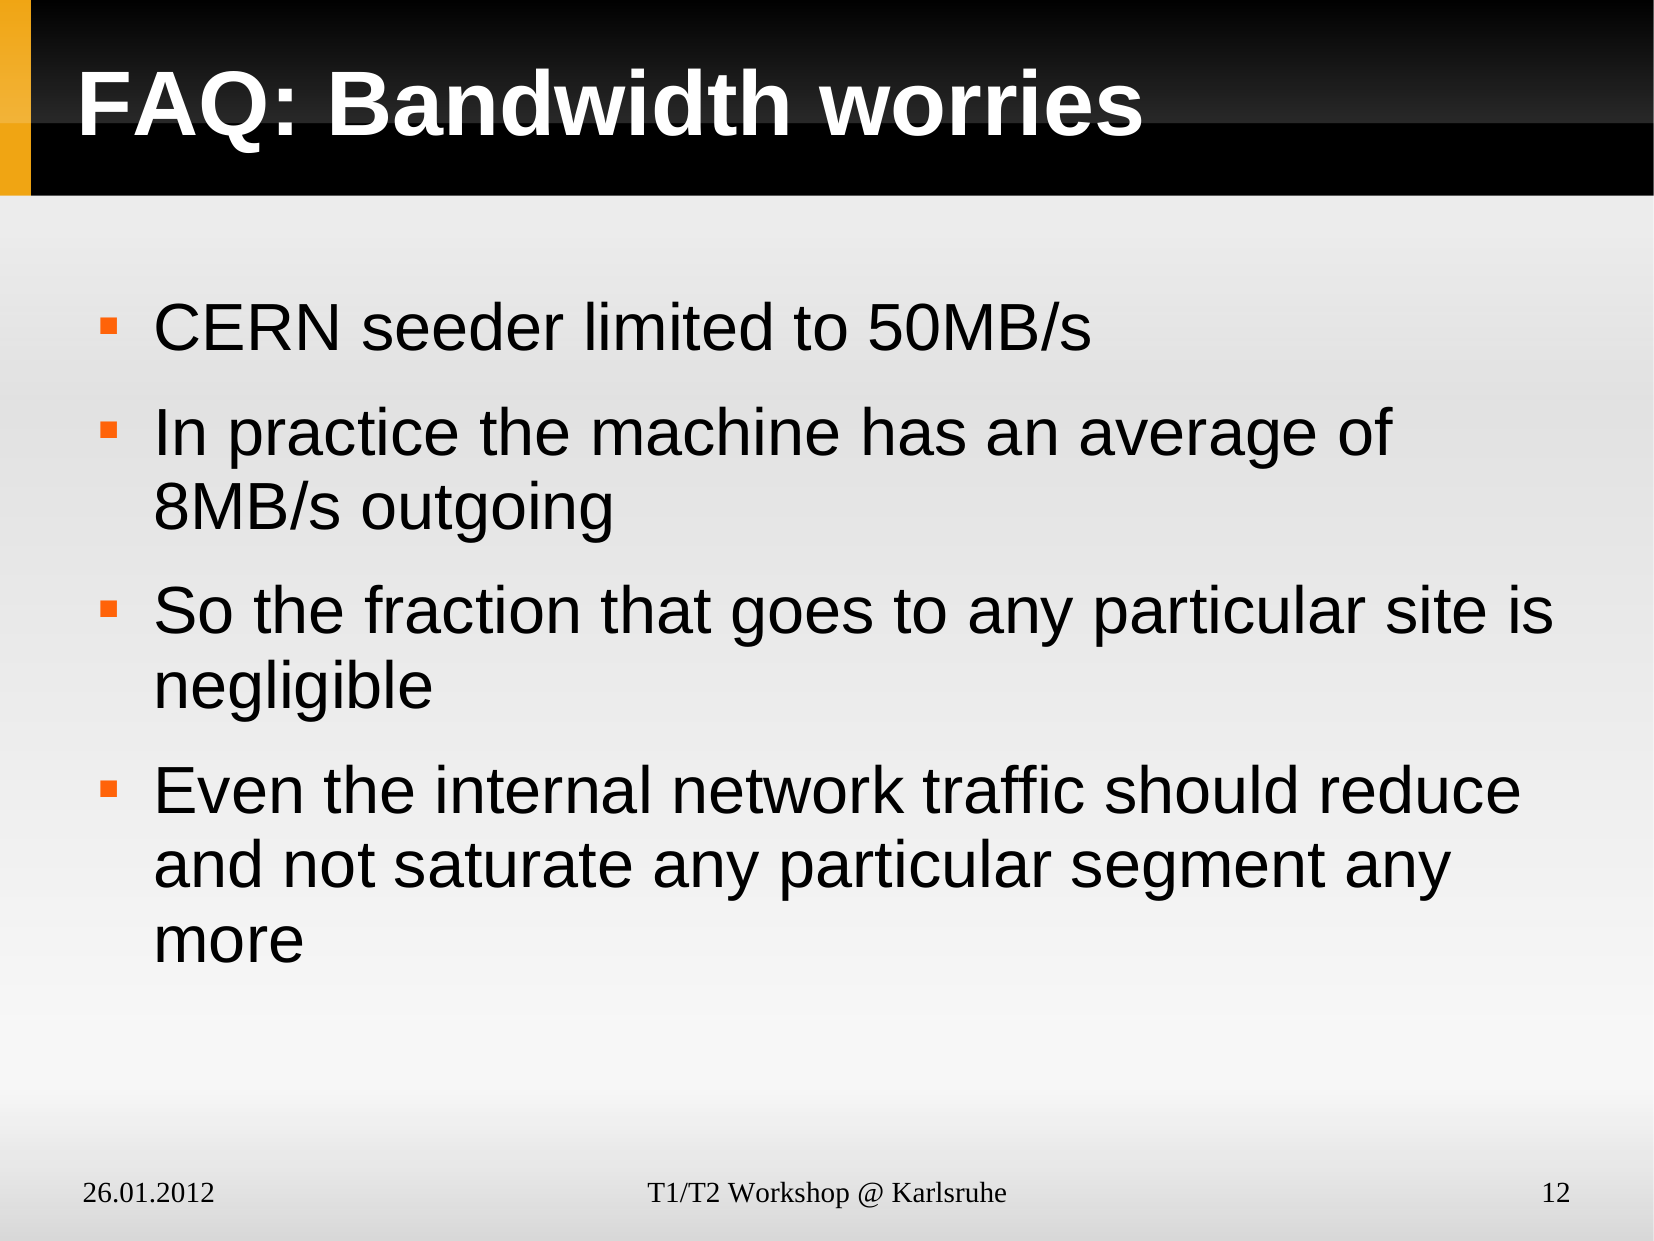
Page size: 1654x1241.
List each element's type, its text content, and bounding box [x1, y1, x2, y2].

list CERN seeder limited to 50MB/s In practice the machine has an average of 8MB/s outgoing So the fraction that goes to any particular site is negligible Even the internal network traffic should reduce and not saturate any particular segment any more [82, 290, 1571, 1109]
picture [0, 0, 1654, 1241]
title FAQ: Bandwidth worries [76, 0, 1565, 208]
